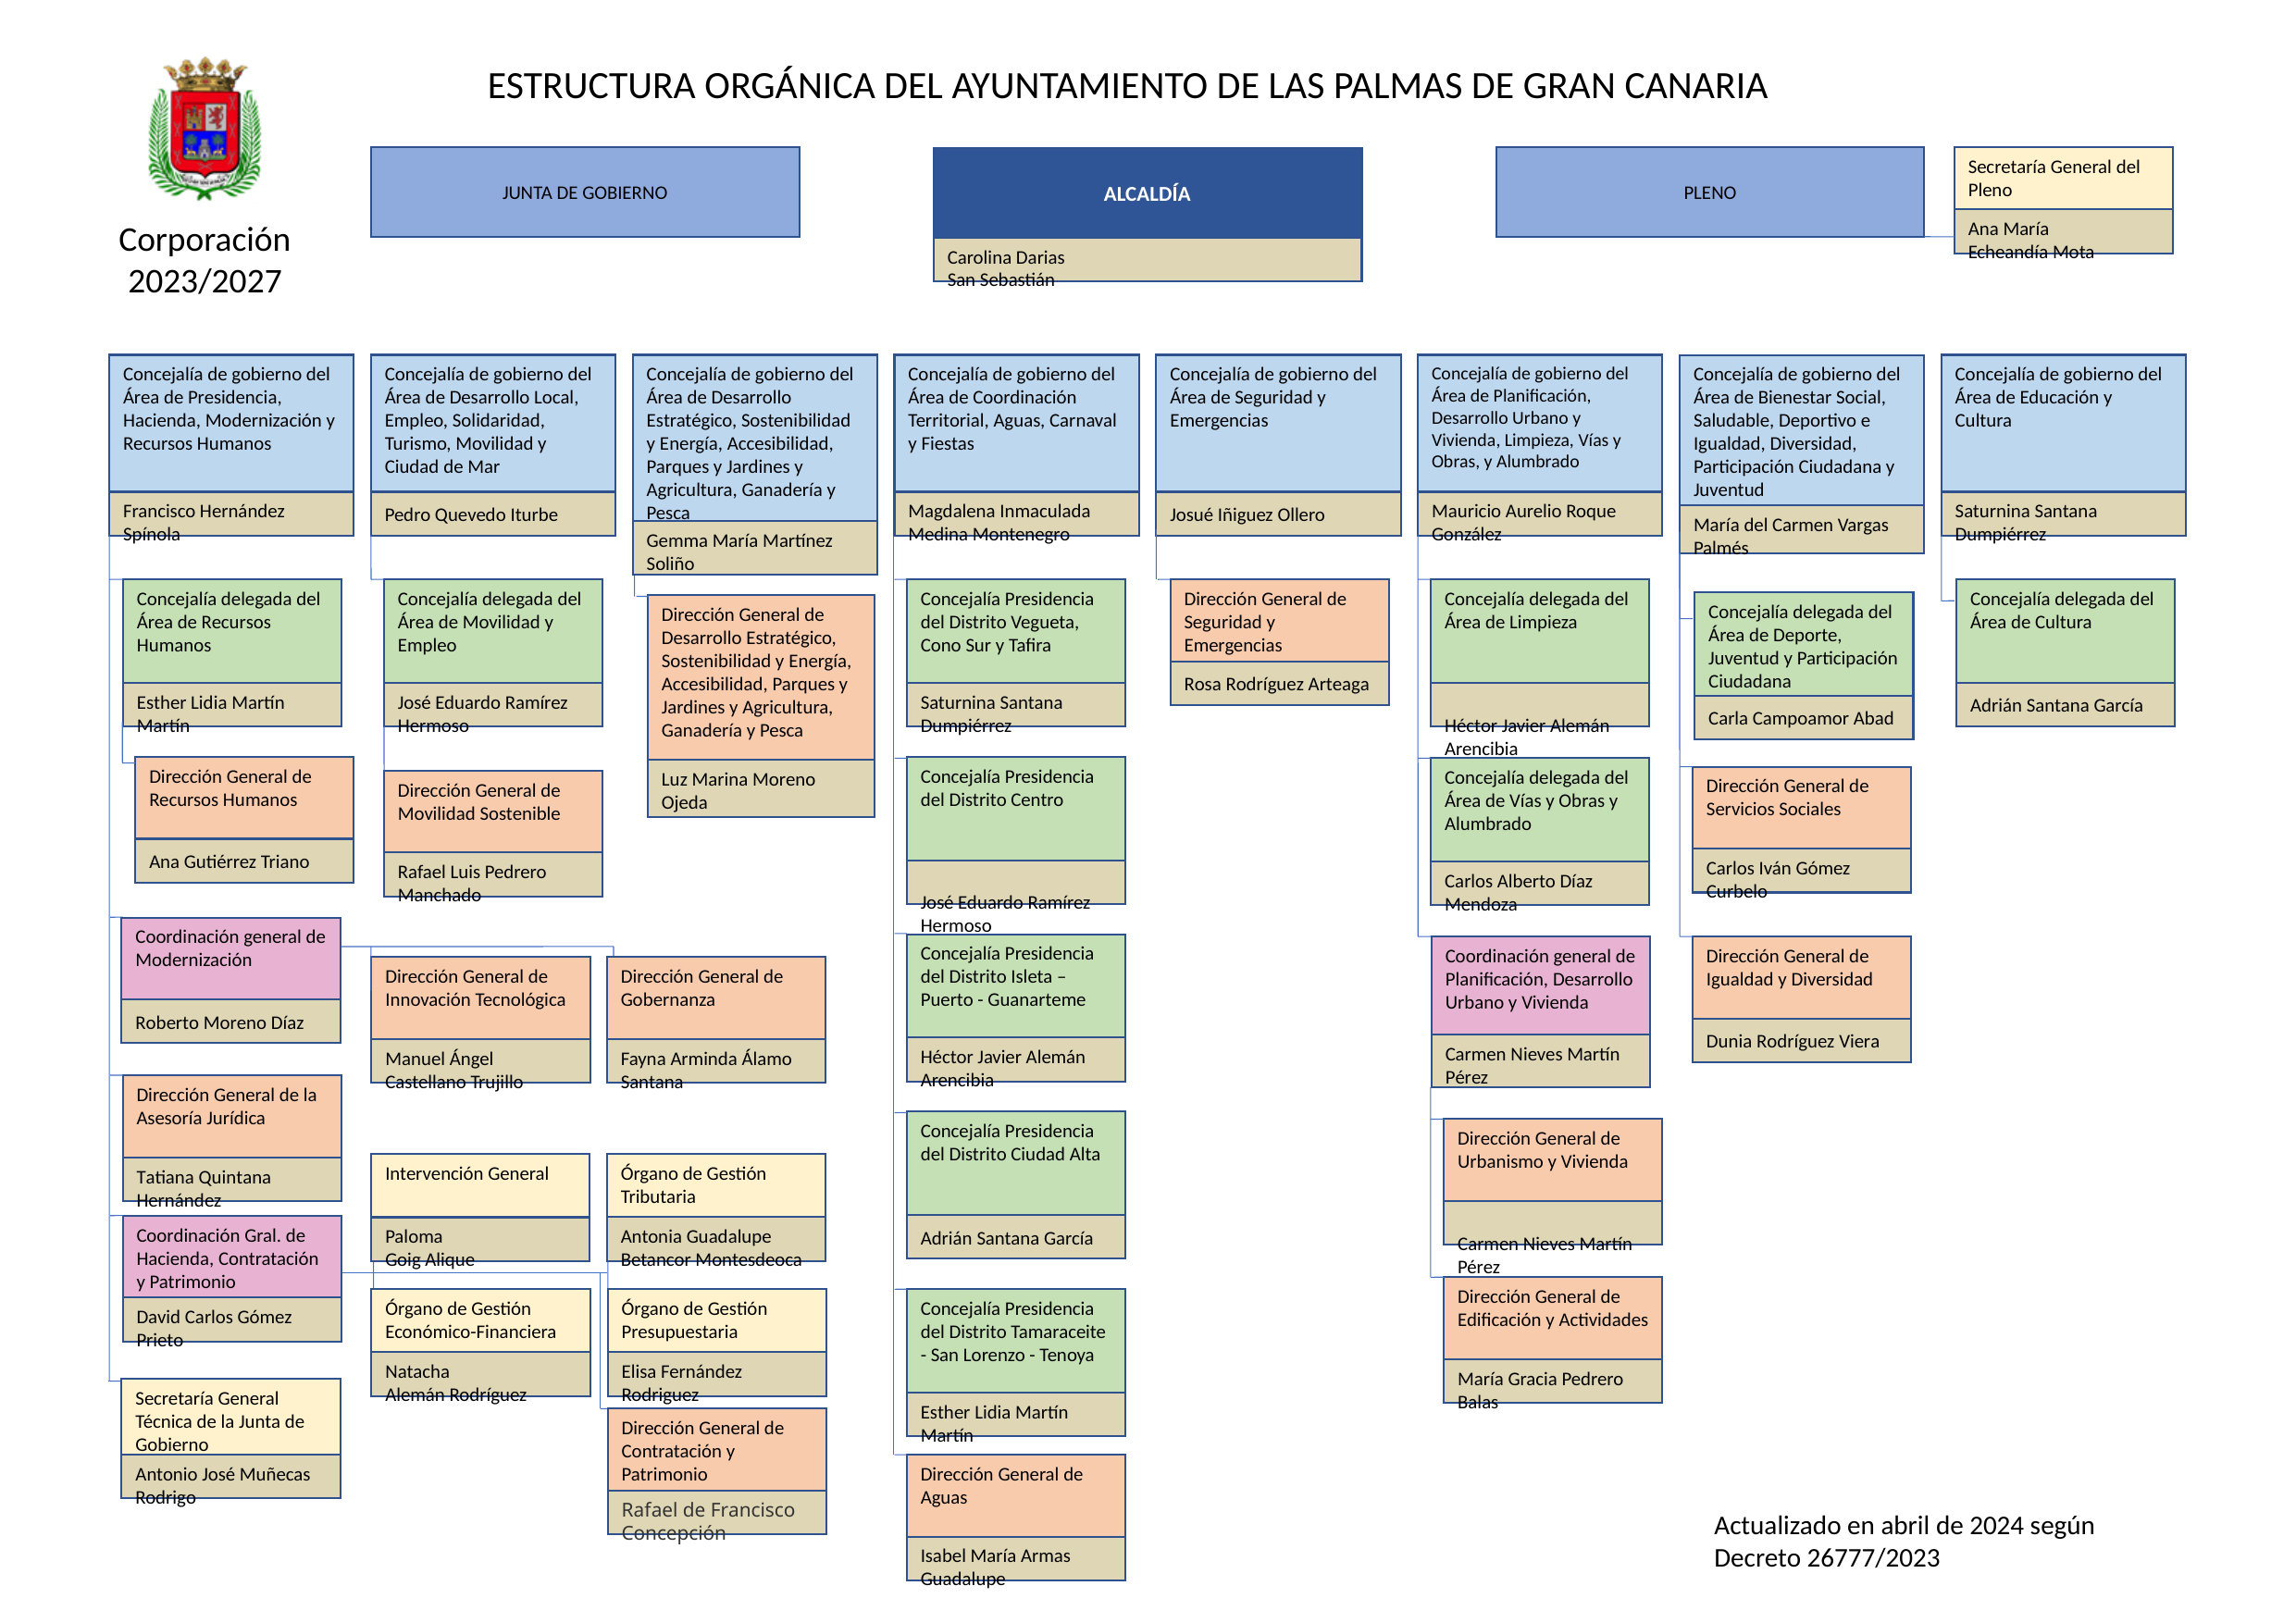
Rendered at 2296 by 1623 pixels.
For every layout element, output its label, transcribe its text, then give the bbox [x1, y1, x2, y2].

text_box Dirección General de Edificación y Actividades [1444, 1277, 1662, 1359]
text_box Concejalía Presidencia del Distrito Ciudad Alta [907, 1111, 1125, 1215]
text_box Rafael Luis Pedrero Manchado [384, 852, 602, 897]
text_box Concejalía Presidencia del Distrito Isleta – Puerto - Guanarteme [907, 935, 1125, 1037]
text_box Rafael de Francisco Concepción [608, 1491, 826, 1534]
text_box PLENO [1496, 147, 1924, 237]
text_box Coordinación Gral. de Hacienda, Contratación y Patrimonio [123, 1216, 341, 1297]
text_box Saturnina Santana Dumpiérrez [907, 683, 1125, 726]
text_box Francisco Hernández Spínola [109, 491, 354, 536]
text_box Órgano de Gestión Económico-Financiera [371, 1289, 590, 1352]
text_box José Eduardo Ramírez Hermoso [907, 861, 1125, 904]
text_box Saturnina Santana Dumpiérrez [1942, 491, 2186, 536]
text_box Elisa Fernández Rodriguez [608, 1352, 826, 1396]
text_box Carmen Nieves Martín Pérez [1432, 1035, 1650, 1087]
text_box Intervención General [371, 1154, 590, 1218]
text_box Concejalía de gobierno del Área de Educación y Cultura [1942, 355, 2186, 491]
text_box Concejalía de gobierno del Área de Bienestar Social, Saludable, Deportivo e Igualdad, Diversidad, Participación Ciudadana y Juventud [1680, 355, 1924, 505]
text_box Paloma Goig Alique [371, 1218, 590, 1261]
text_box Dunia Rodríguez Viera [1693, 1019, 1911, 1062]
text_box Héctor Javier Alemán Arencibia [1431, 683, 1649, 726]
text_box Dirección General de Recursos Humanos [135, 757, 354, 838]
text_box Coordinación general de Modernización [121, 918, 341, 999]
text_box Esther Lidia Martín Martín [907, 1393, 1125, 1436]
text_box José Eduardo Ramírez Hermoso [384, 683, 602, 726]
text_box María Gracia Pedrero Balas [1444, 1359, 1662, 1403]
text_box Concejalía delegada del Área de Recursos Humanos [123, 579, 341, 683]
text_box Dirección General de Seguridad y Emergencias [1171, 579, 1389, 662]
text_box Carolina Darias San Sebastián [934, 238, 1361, 281]
text_box Manuel Ángel Castellano Trujillo [371, 1039, 590, 1083]
text_box María del Carmen Vargas Palmés [1680, 505, 1924, 553]
text_box Coordinación general de Planificación, Desarrollo Urbano y Vivienda [1432, 936, 1650, 1035]
text_box Isabel María Armas Guadalupe [907, 1537, 1125, 1580]
text_box Tatiana Quintana Hernández [123, 1158, 341, 1201]
text_box David Carlos Gómez Prieto [123, 1297, 341, 1342]
text_box Gemma María Martínez Soliño [633, 521, 877, 575]
text_box Dirección General de la Asesoría Jurídica [123, 1075, 341, 1158]
text_box Ana Gutiérrez Triano [135, 838, 354, 883]
text_box Dirección General de Contratación y Patrimonio [608, 1408, 826, 1491]
text_box Carmen Nieves Martín Pérez [1444, 1201, 1662, 1245]
text_box Dirección General de Movilidad Sostenible [384, 771, 602, 852]
text_box Concejalía de gobierno del Área de Desarrollo Estratégico, Sostenibilidad y Energía, Accesibilidad, Parques y Jardines y Agricultura, Ganadería y Pesca [633, 355, 877, 521]
text_box Concejalía de gobierno del Área de Planificación, Desarrollo Urbano y Vivienda, Limpieza, Vías y Obras, y Alumbrado [1418, 355, 1662, 491]
text_box Dirección General de Gobernanza [607, 957, 825, 1039]
text_box Adrián Santana García [907, 1215, 1125, 1258]
text_box Dirección General de Innovación Tecnológica [371, 957, 590, 1039]
text_box Secretaría General del Pleno [1955, 147, 2173, 209]
text_box Concejalía de gobierno del Área de Presidencia, Hacienda, Modernización y Recursos Humanos [109, 355, 354, 491]
text_box Adrián Santana García [1956, 683, 2175, 726]
text_box Natacha Alemán Rodríguez [371, 1352, 590, 1396]
text_box Carla Campoamor Abad [1694, 696, 1914, 739]
text_box Concejalía delegada del Área de Cultura [1956, 579, 2175, 683]
text_box JUNTA DE GOBIERNO [371, 147, 800, 237]
text_box Héctor Javier Alemán Arencibia [907, 1037, 1125, 1082]
text_box Secretaría General Técnica de la Junta de Gobierno [121, 1379, 341, 1455]
text_box Concejalía delegada del Área de Vías y Obras y Alumbrado [1431, 758, 1649, 861]
text_box Concejalía de gobierno del Área de Coordinación Territorial, Aguas, Carnaval y Fiestas [894, 355, 1139, 491]
text_box Mauricio Aurelio Roque González [1418, 491, 1662, 536]
text_box Esther Lidia Martín Martín [123, 683, 341, 726]
text_box Órgano de Gestión Tributaria [607, 1154, 825, 1217]
text_box Concejalía Presidencia del Distrito Centro [907, 757, 1125, 861]
text_box Rosa Rodríguez Arteaga [1171, 662, 1389, 705]
text_box Concejalía Presidencia del Distrito Tamaraceite - San Lorenzo - Tenoya [907, 1289, 1125, 1393]
text_box Concejalía delegada del Área de Deporte, Juventud y Participación Ciudadana [1694, 592, 1914, 696]
text_box Dirección General de Igualdad y Diversidad [1693, 936, 1911, 1019]
text_box Concejalía delegada del Área de Limpieza [1431, 579, 1649, 683]
text_box Dirección General de Desarrollo Estratégico, Sostenibilidad y Energía, Accesibilidad, Parques y Jardines y Agricultura, Ganadería y Pesca [648, 595, 875, 760]
text_box Actualizado en abril de 2024 según Decreto 26777/2023 [1700, 1501, 2187, 1580]
text_box Carlos Iván Gómez Curbelo [1693, 849, 1911, 892]
text_box Antonia Guadalupe Betancor Montesdeoca [607, 1217, 825, 1261]
text_box Corporación 2023/2027 [82, 209, 328, 308]
text_box Antonio José Muñecas Rodrigo [121, 1455, 341, 1498]
text_box Concejalía de gobierno del Área de Desarrollo Local, Empleo, Solidaridad, Turismo, Movilidad y Ciudad de Mar [371, 355, 615, 491]
text_box Fayna Arminda Álamo Santana [607, 1039, 825, 1083]
text_box Luz Marina Moreno Ojeda [648, 760, 875, 817]
text_box Magdalena Inmaculada Medina Montenegro [894, 491, 1139, 536]
text_box Carlos Alberto Díaz Mendoza [1431, 861, 1649, 905]
picture [146, 53, 263, 204]
text_box ESTRUCTURA ORGÁNICA DEL AYUNTAMIENTO DE LAS PALMAS DE GRAN CANARIA [473, 53, 1822, 114]
text_box Concejalía Presidencia del Distrito Vegueta, Cono Sur y Tafira [907, 579, 1125, 683]
text_box Pedro Quevedo Iturbe [371, 491, 615, 536]
text_box Concejalía delegada del Área de Movilidad y Empleo [384, 579, 602, 683]
text_box Dirección General de Aguas [907, 1455, 1125, 1537]
text_box Dirección General de Servicios Sociales [1693, 767, 1911, 849]
text_box ALCALDÍA [934, 148, 1361, 238]
text_box Roberto Moreno Díaz [121, 999, 341, 1043]
text_box Dirección General de Urbanismo y Vivienda [1444, 1119, 1662, 1201]
text_box Órgano de Gestión Presupuestaria [608, 1289, 826, 1352]
text_box Concejalía de gobierno del Área de Seguridad y Emergencias [1156, 355, 1401, 491]
text_box Ana María Echeandía Mota [1955, 209, 2173, 254]
text_box Josué Iñiguez Ollero [1156, 491, 1401, 536]
